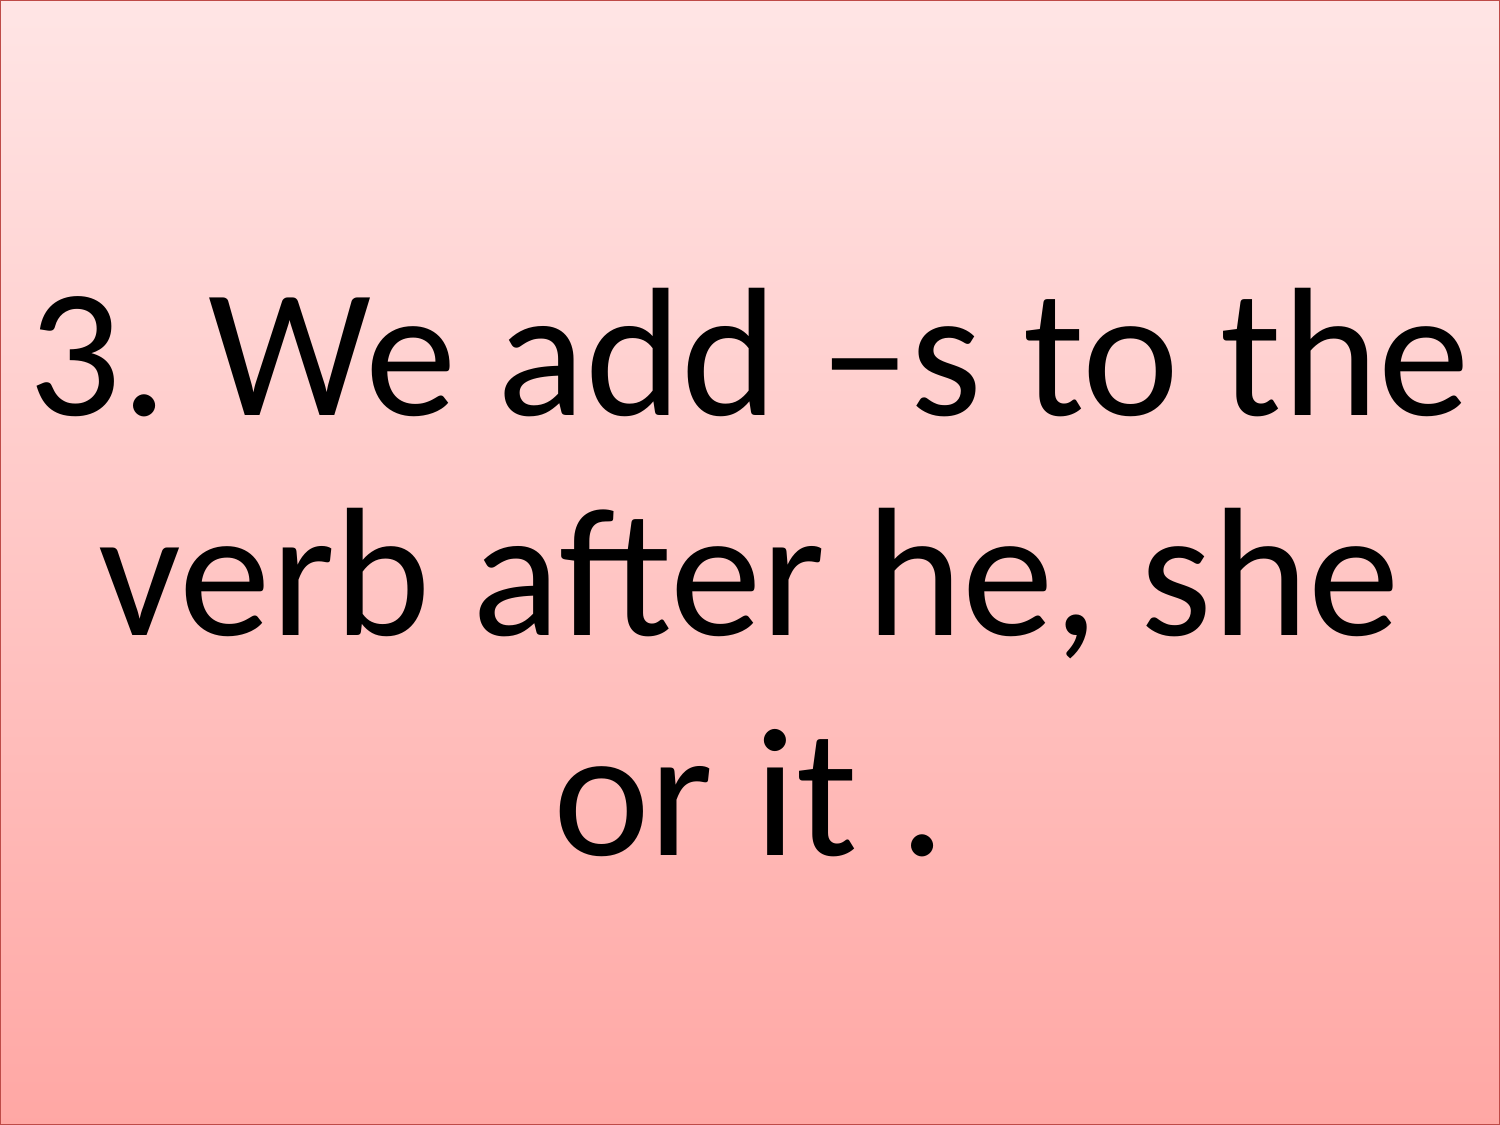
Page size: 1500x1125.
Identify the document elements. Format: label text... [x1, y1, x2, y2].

title 3. We add –s to the verb after he, she or it . [0, 0, 1500, 1125]
